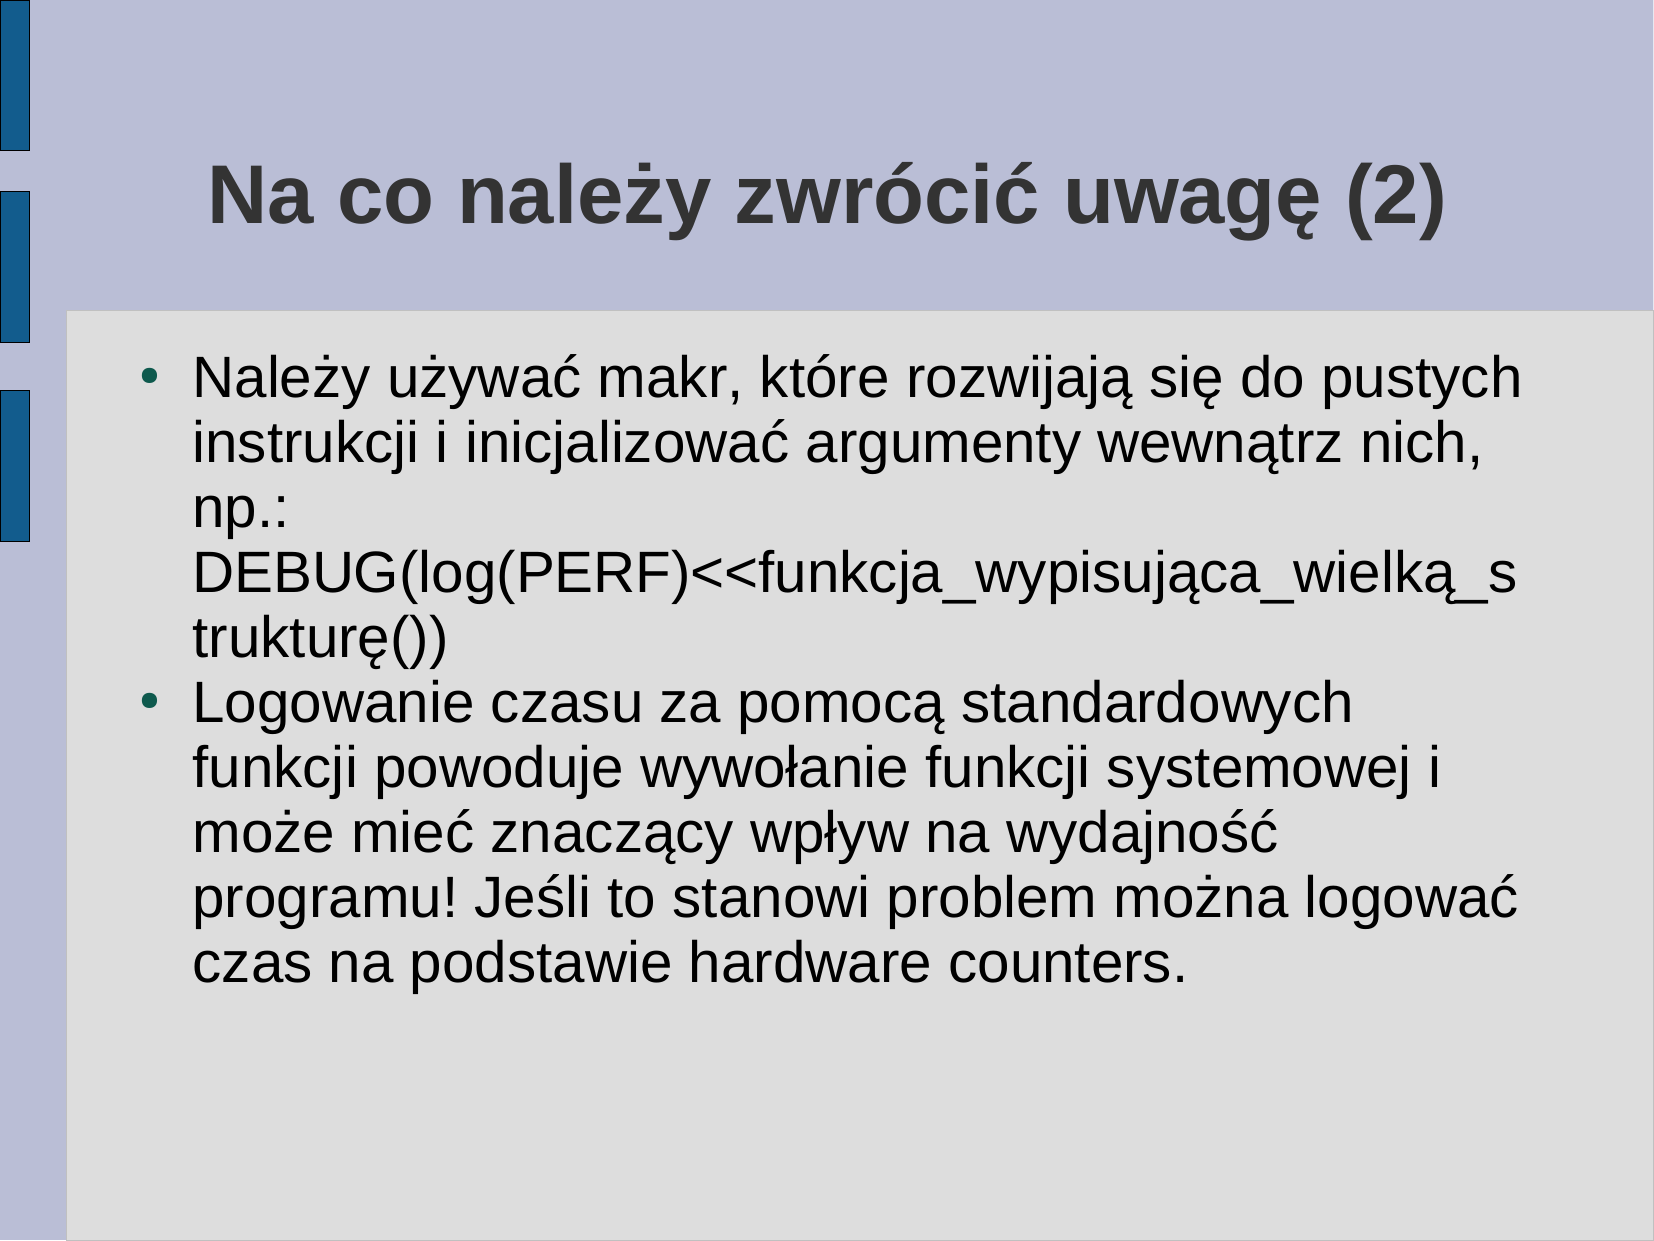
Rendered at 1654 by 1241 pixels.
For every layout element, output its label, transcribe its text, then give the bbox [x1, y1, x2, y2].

list Należy używać makr, które rozwijają się do pustych instrukcji i inicjalizować argumenty wewnątrz nich, np.: DEBUG(log(PERF)<<funkcja_wypisująca_wielką_strukturę()) Logowanie czasu za pomocą standardowych funkcji powoduje wywołanie funkcji systemowej i może mieć znaczący wpływ na wydajność programu! Jeśli to stanowi problem można logować czas na podstawie hardware counters. [121, 344, 1534, 1127]
title Na co należy zwrócić uwagę (2) [121, 91, 1534, 299]
